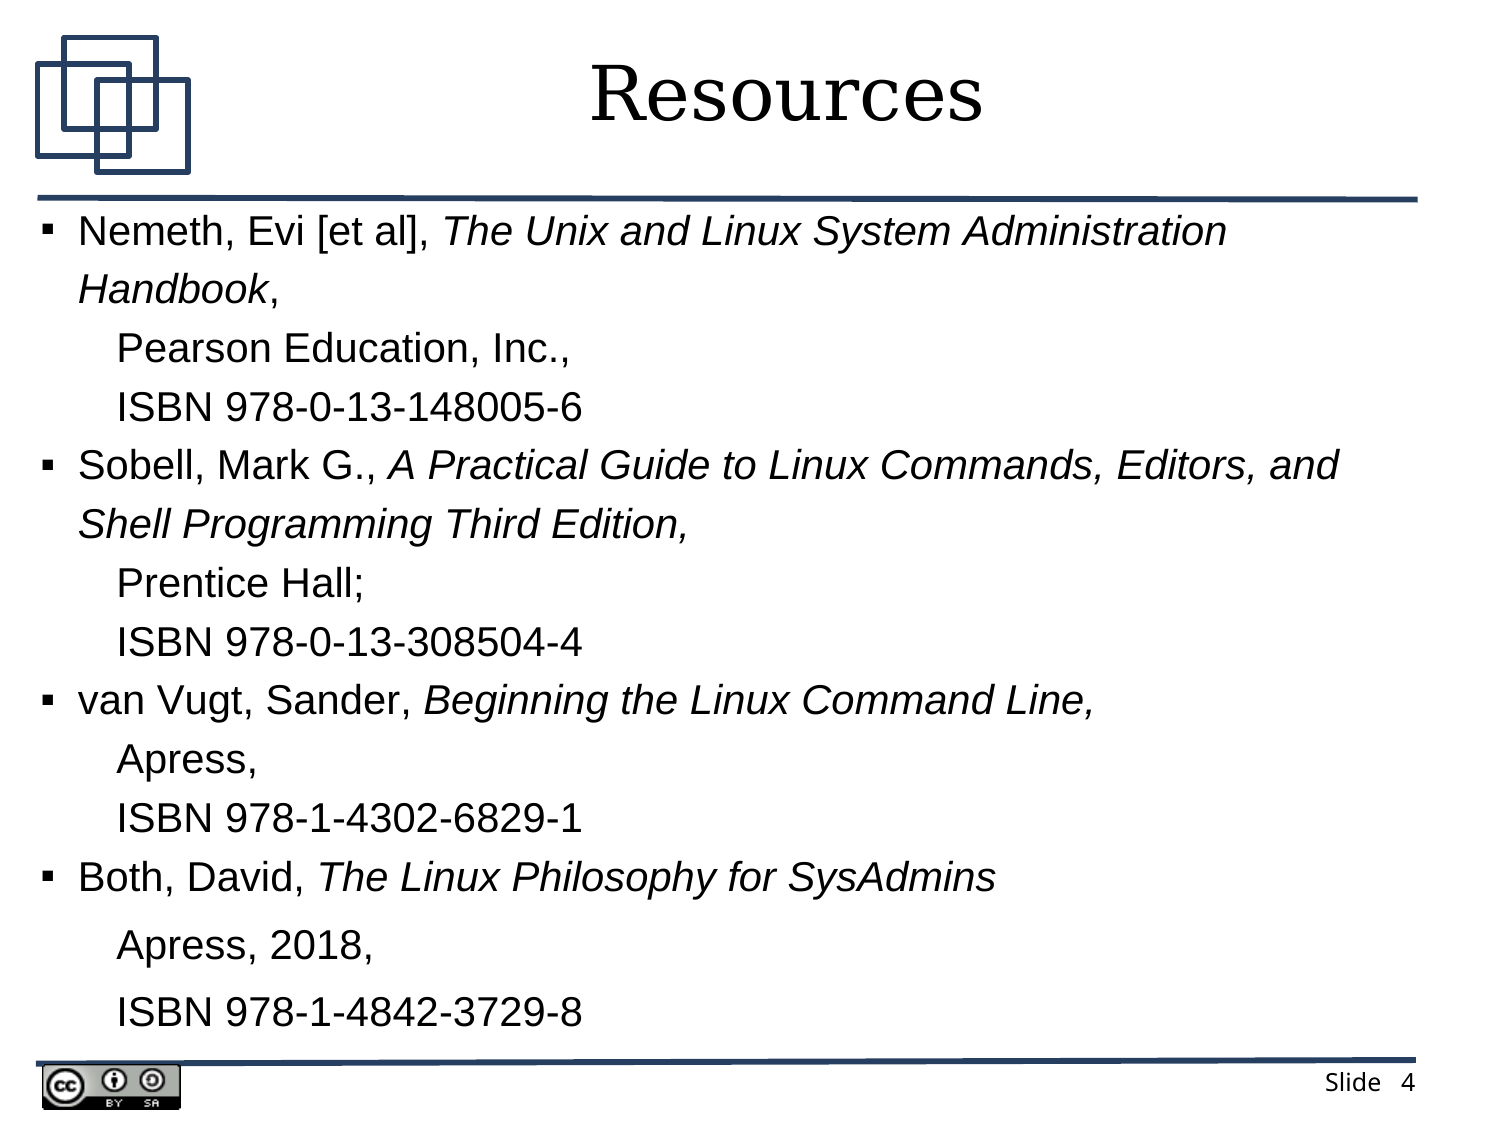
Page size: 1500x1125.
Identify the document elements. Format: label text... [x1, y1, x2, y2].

list Nemeth, Evi [et al], The Unix and Linux System Administration Handbook, Pearson Education, Inc., ISBN 978-0-13-148005-6 Sobell, Mark G., A Practical Guide to Linux Commands, Editors, and Shell Programming Third Edition, Prentice Hall; ISBN 978-0-13-308504-4 van Vugt, Sander, Beginning the Linux Command Line, Apress, ISBN 978-1-4302-6829-1 Both, David, The Linux Philosophy for SysAdmins Apress, 2018, ISBN 978-1-4842-3729-8 [37, 195, 1426, 1036]
title Resources [150, 0, 1425, 188]
picture [42, 1064, 181, 1110]
